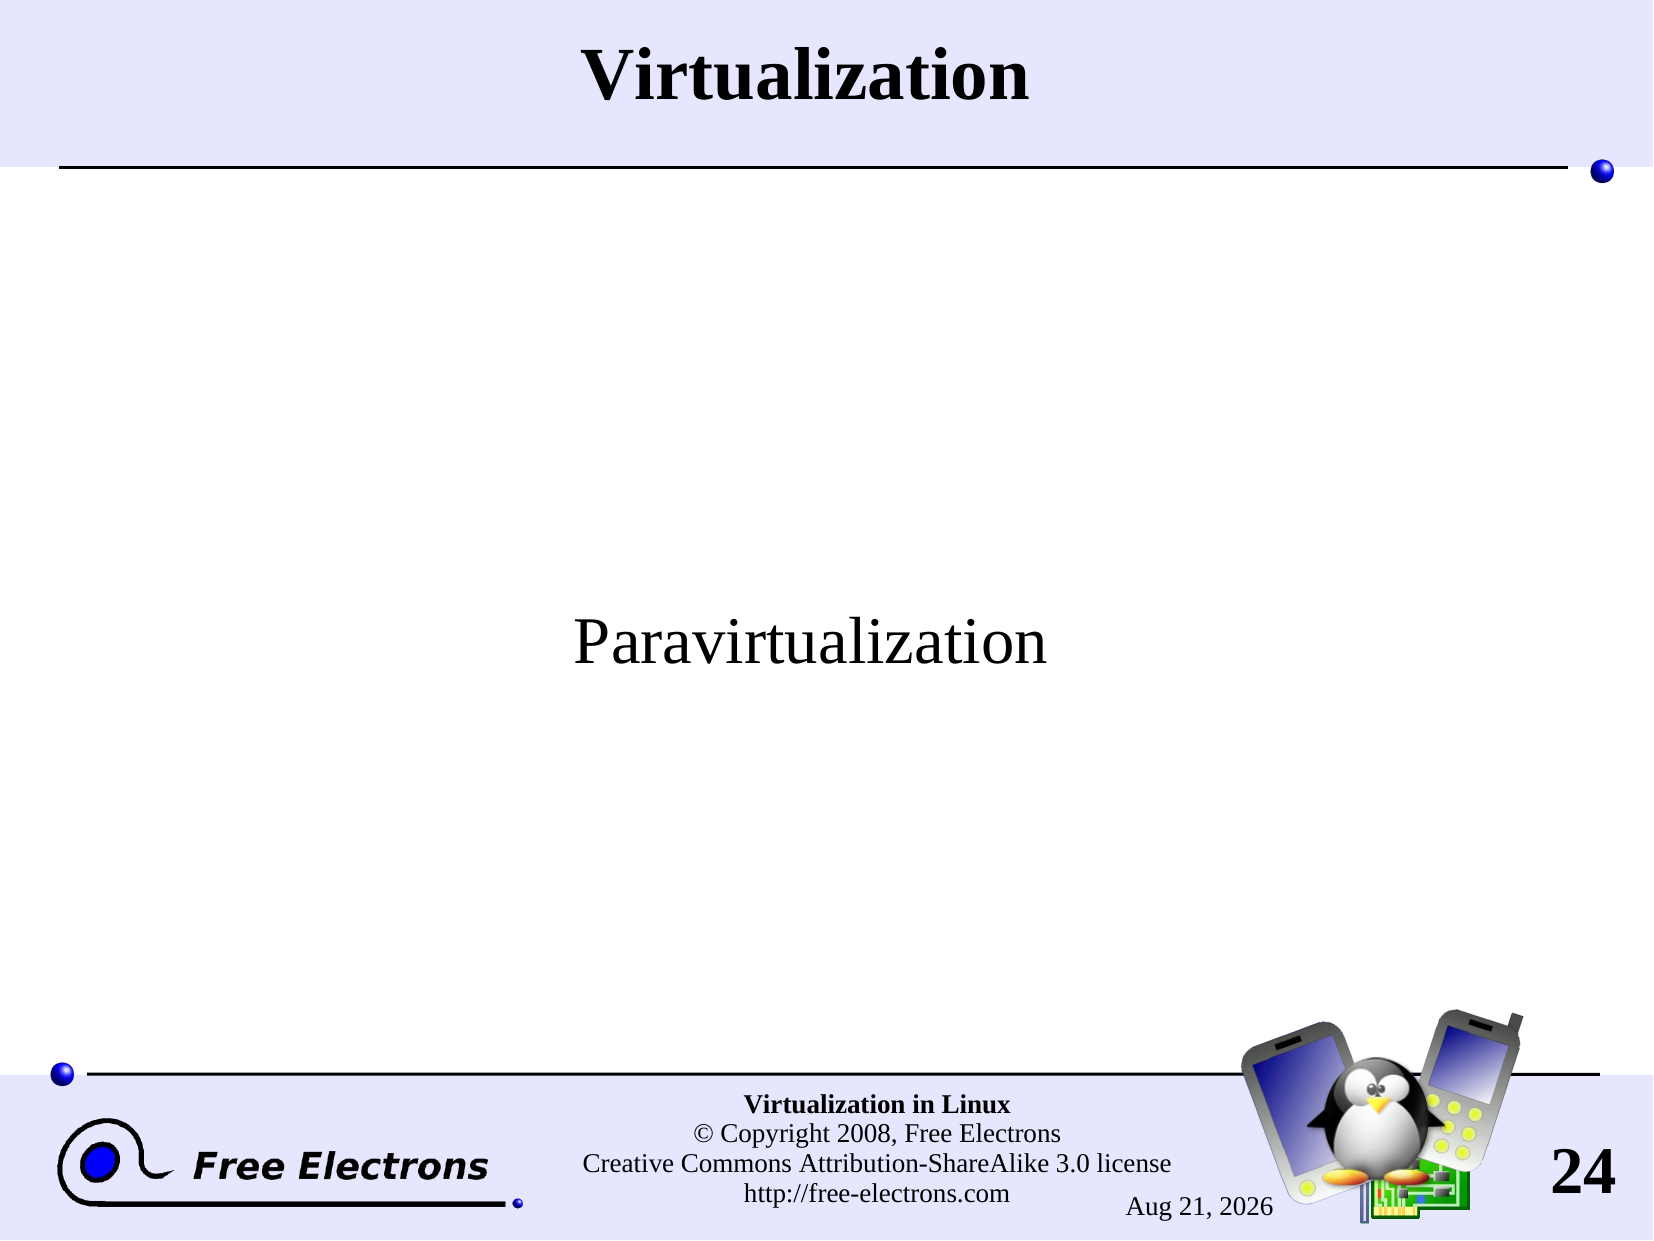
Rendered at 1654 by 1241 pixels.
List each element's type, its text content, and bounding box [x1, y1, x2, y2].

picture [1231, 1007, 1538, 1241]
title Virtualization [60, 25, 1551, 124]
picture [50, 1107, 527, 1216]
subtitle Paravirtualization [105, 216, 1518, 1066]
